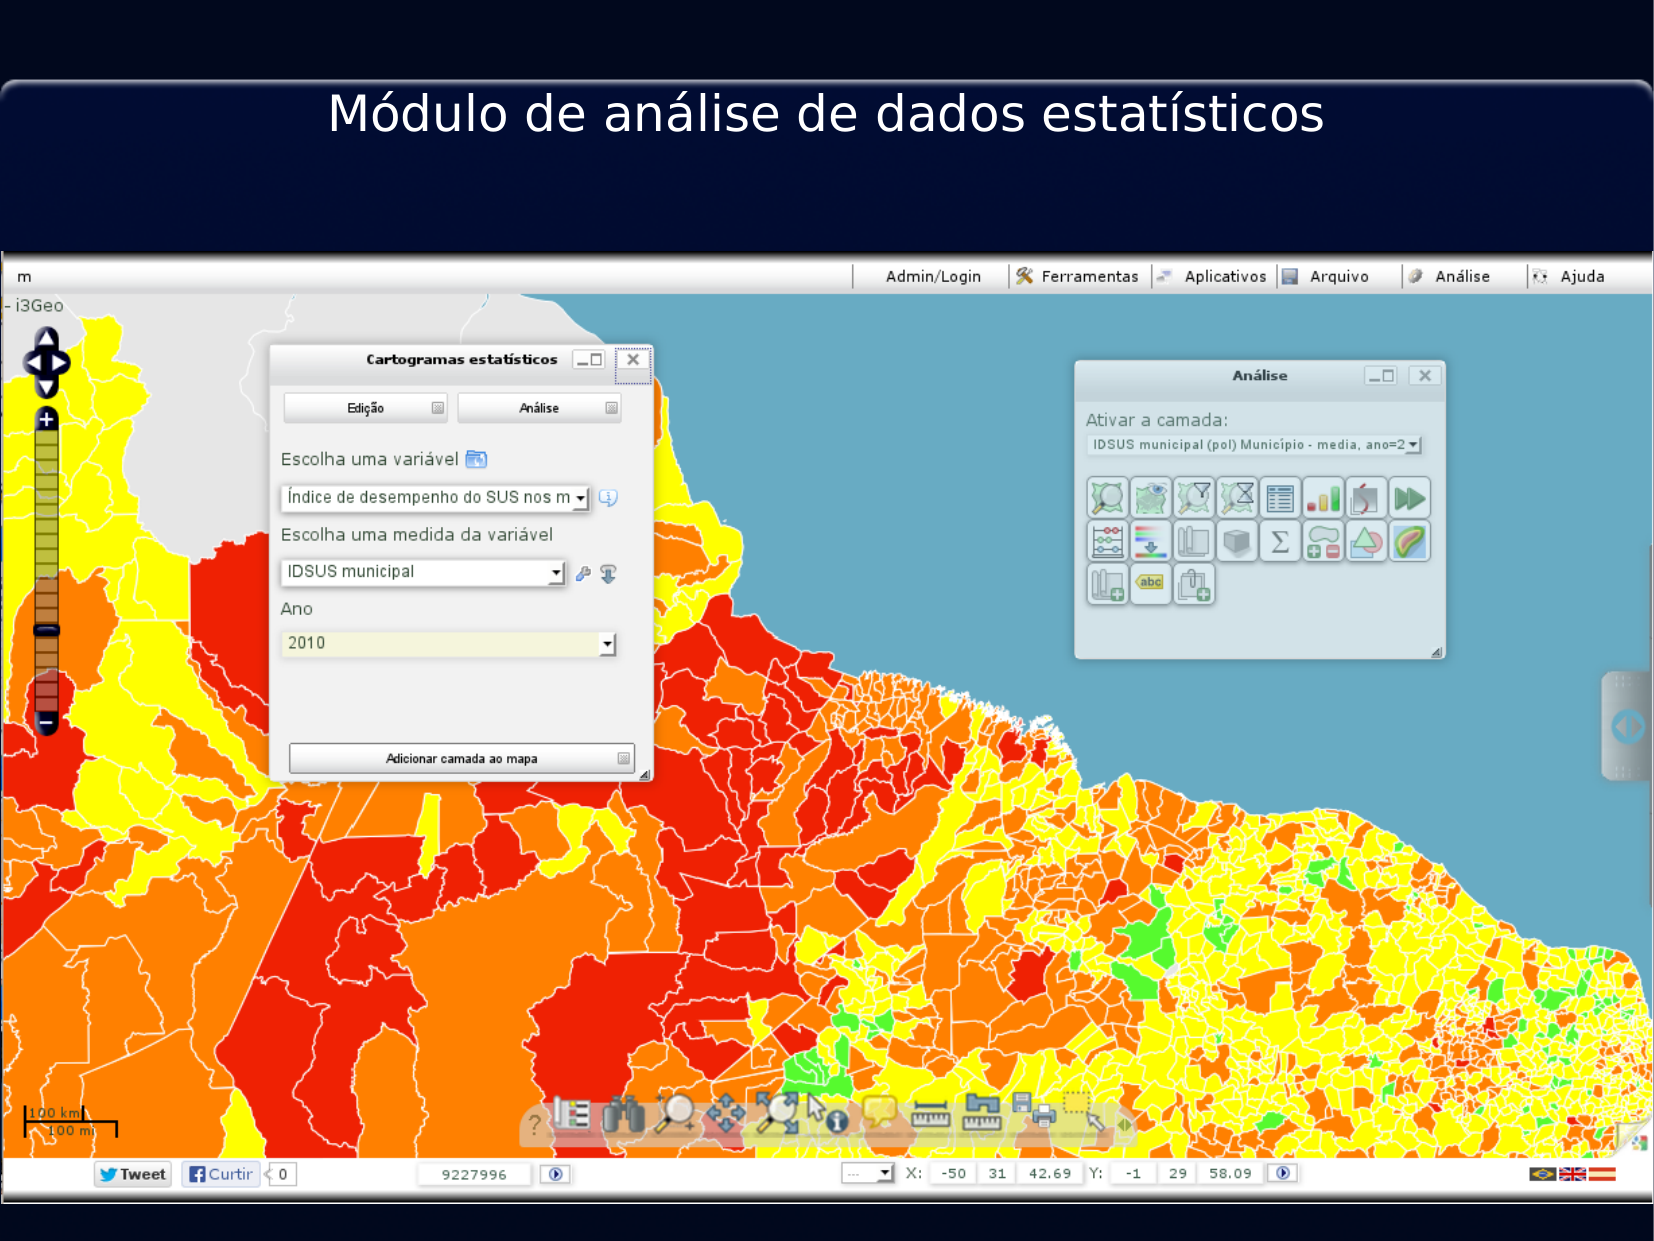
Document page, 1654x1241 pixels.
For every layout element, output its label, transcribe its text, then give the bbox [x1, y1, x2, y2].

picture [0, 0, 1654, 1241]
title Módulo de análise de dados estatísticos [82, 49, 1571, 179]
